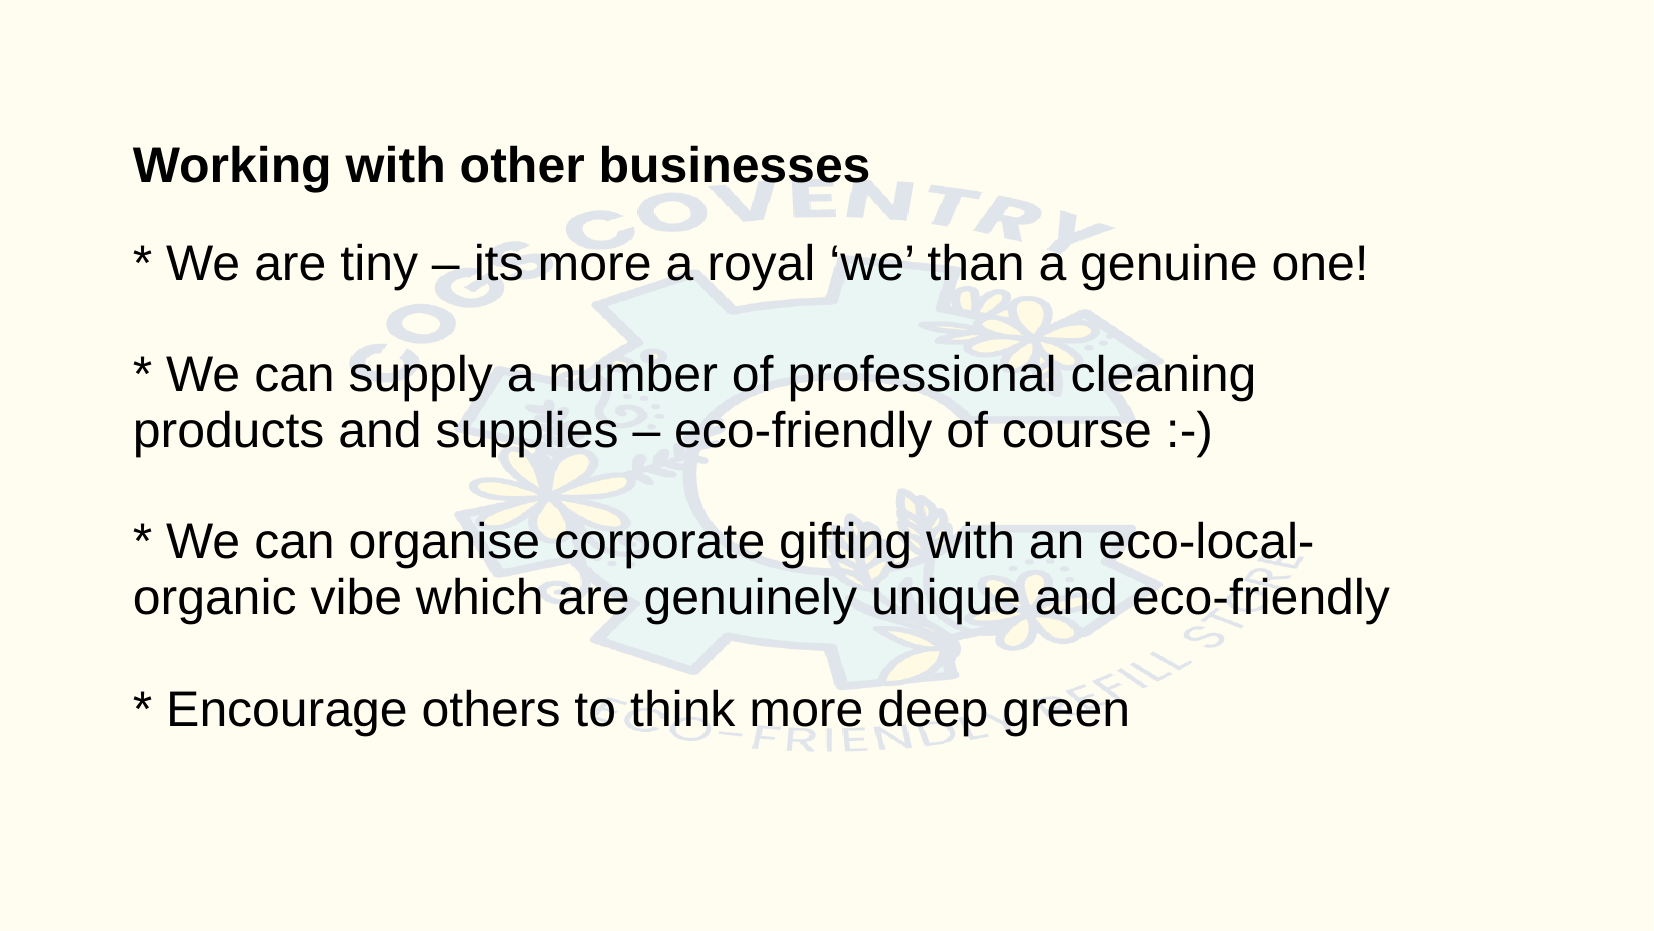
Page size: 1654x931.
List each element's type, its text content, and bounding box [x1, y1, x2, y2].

text_box Working with other businesses * We are tiny – its more a royal ‘we’ than a genuine one! * We can supply a number of professional cleaning products and supplies – eco-friendly of course :-) * We can organise corporate gifting with an eco-local-organic vibe which are genuinely unique and eco-friendly * Encourage others to think more deep green [118, 129, 1418, 787]
